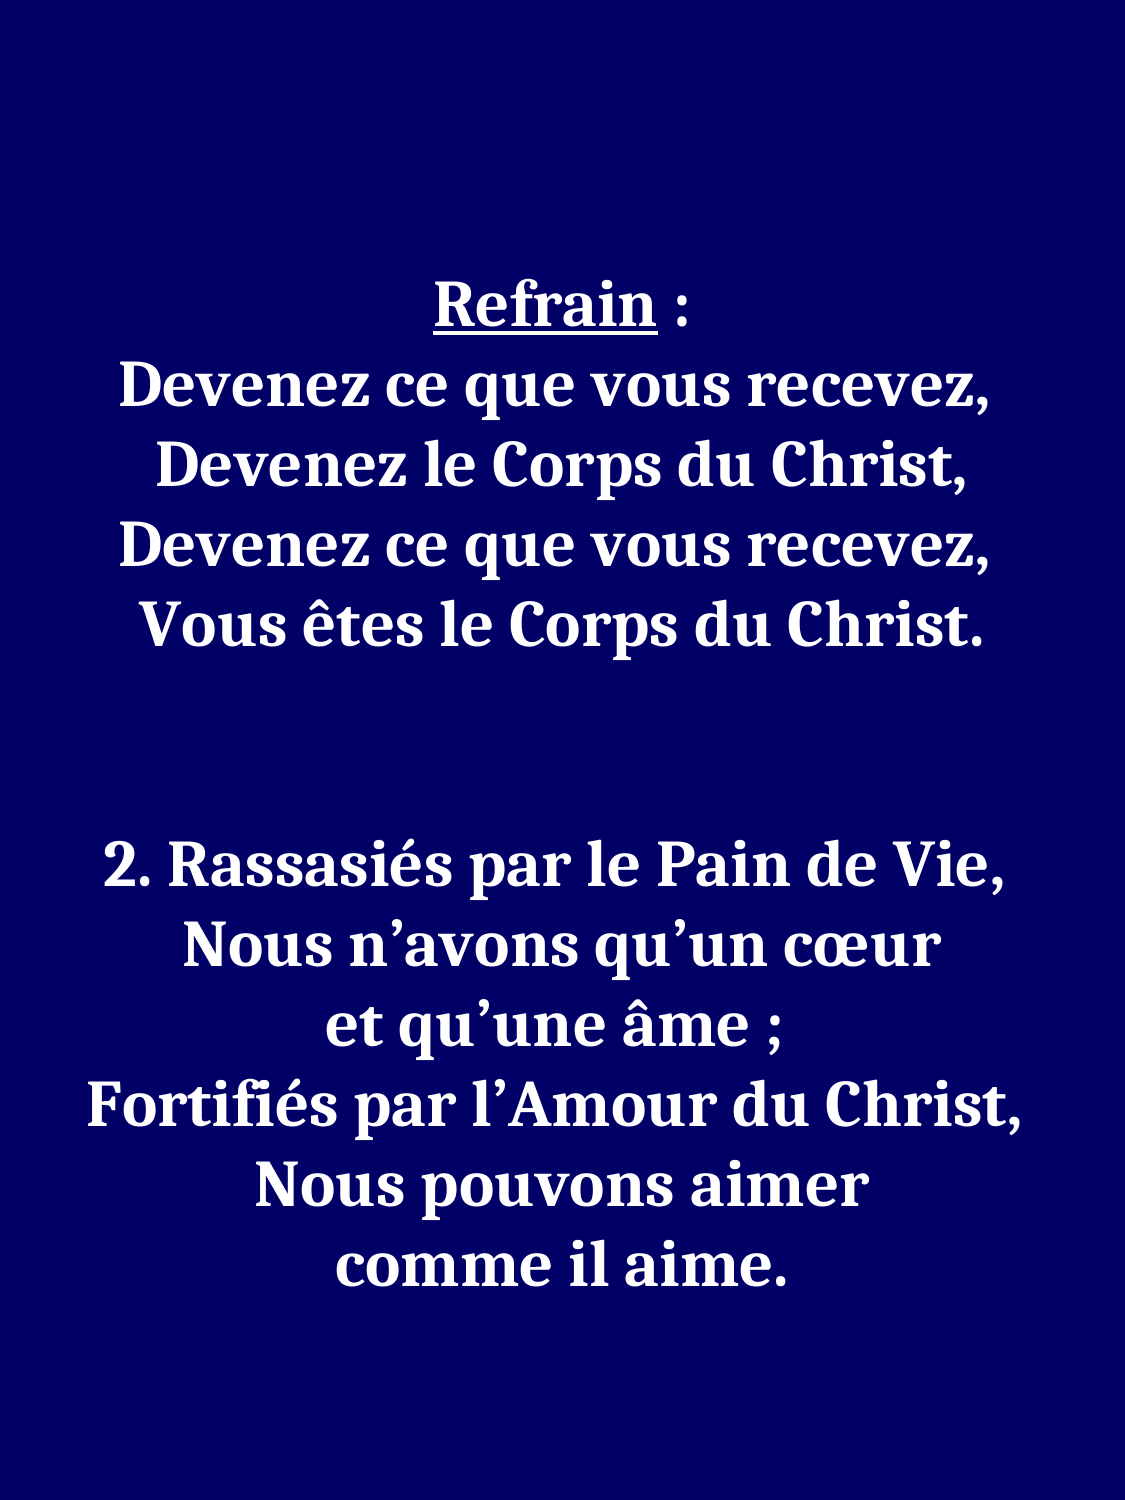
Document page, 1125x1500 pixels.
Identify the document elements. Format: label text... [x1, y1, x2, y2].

text_box Refrain : Devenez ce que vous recevez, Devenez le Corps du Christ, Devenez ce que vous recevez, Vous êtes le Corps du Christ. 2. Rassasiés par le Pain de Vie, Nous n’avons qu’un cœur et qu’une âme ; Fortifiés par l’Amour du Christ, Nous pouvons aimer comme il aime. [0, 132, 1125, 1308]
